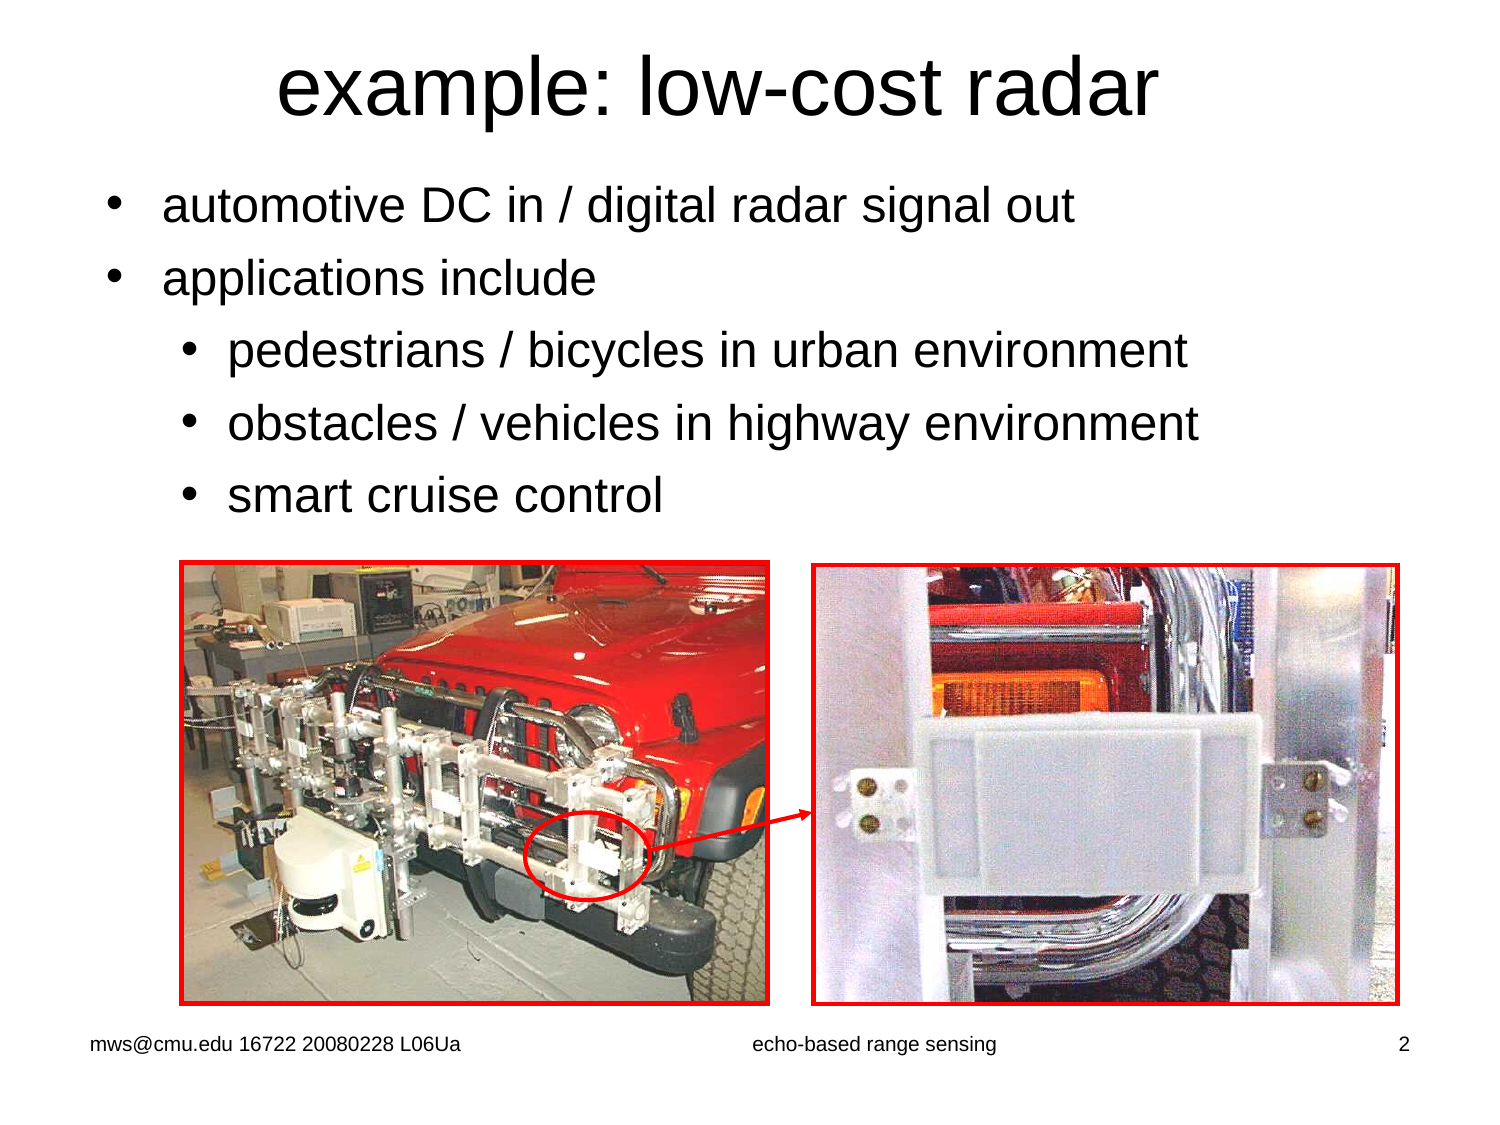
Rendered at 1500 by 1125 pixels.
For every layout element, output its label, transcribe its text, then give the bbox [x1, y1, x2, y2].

text_box automotive DC in / digital radar signal out applications include pedestrians / bicycles in urban environment obstacles / vehicles in highway environment smart cruise control [90, 165, 1404, 519]
picture [815, 567, 1396, 1002]
picture [183, 564, 765, 1001]
picture [528, 815, 647, 897]
title example: low-cost radar [125, 29, 1313, 145]
